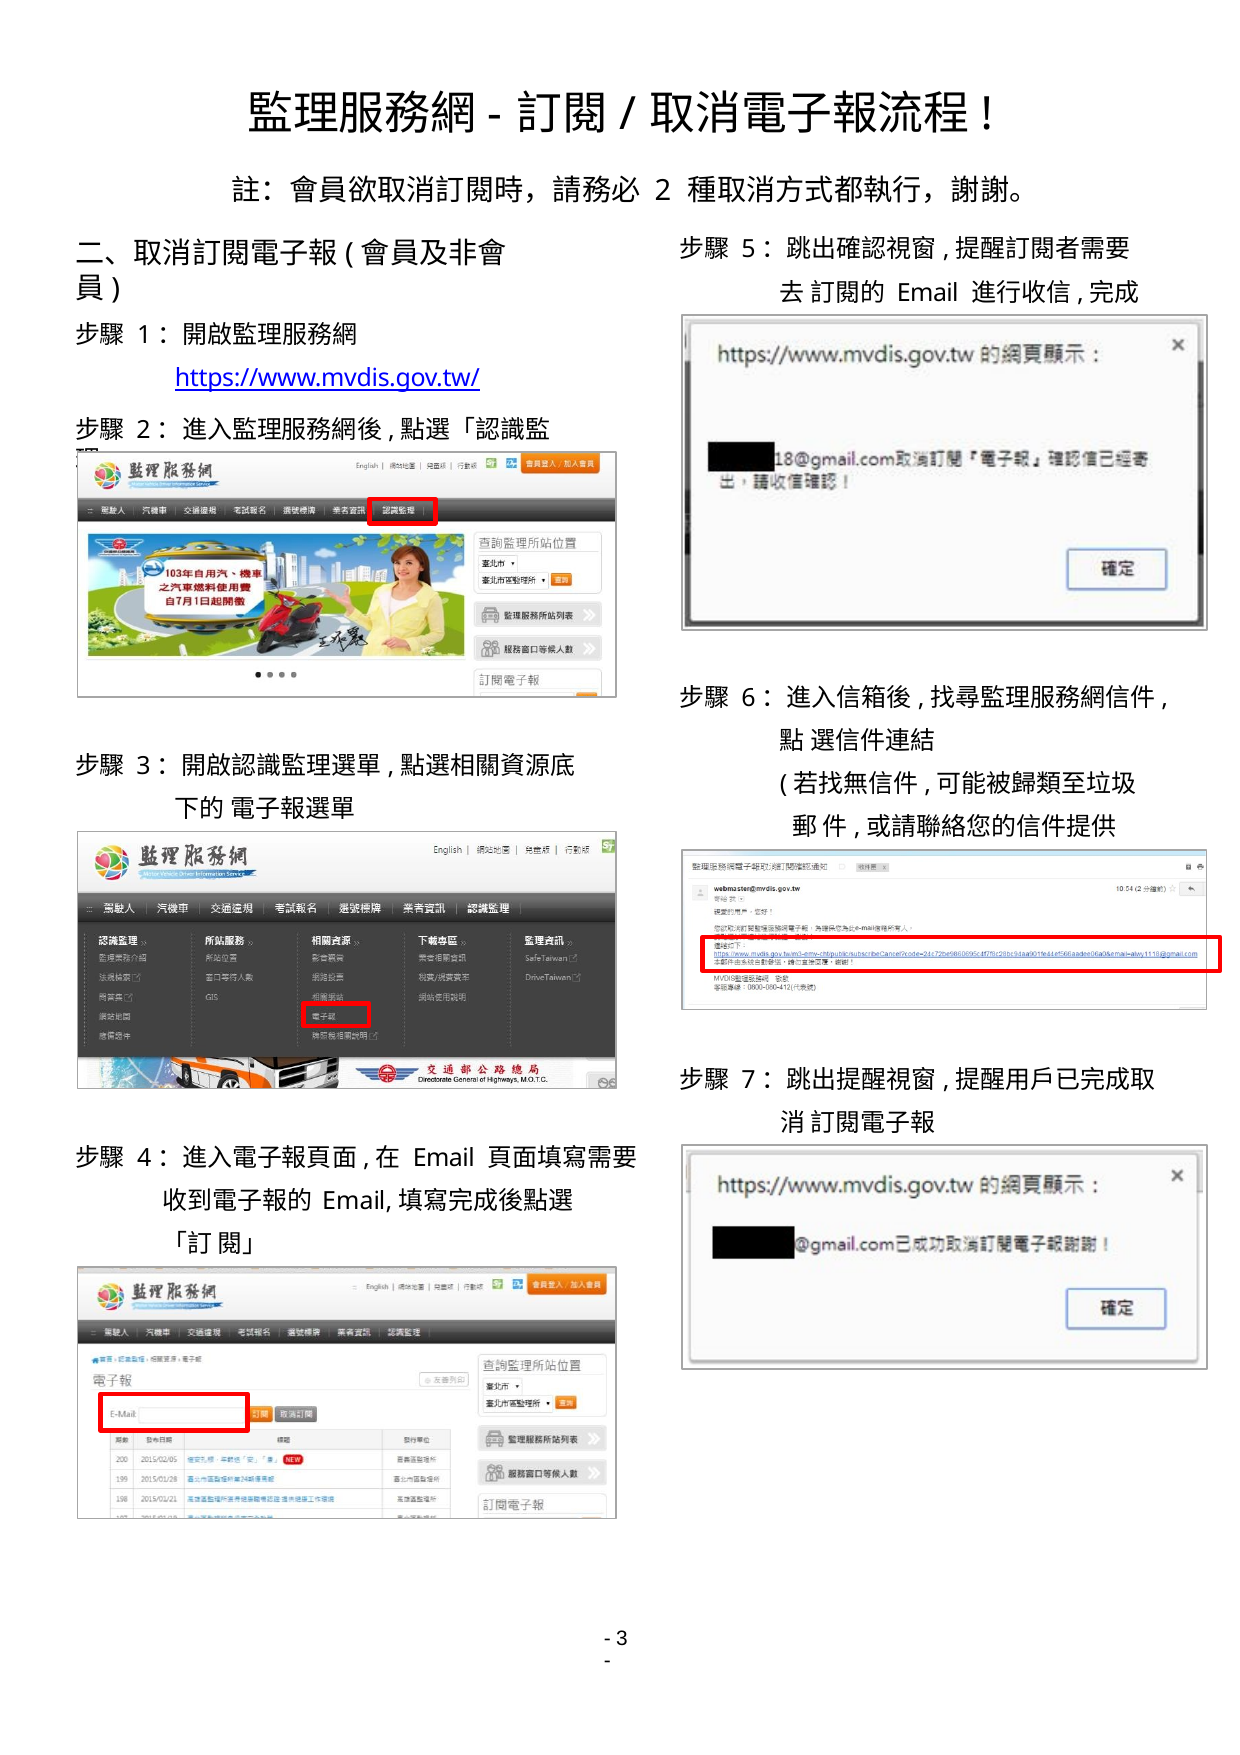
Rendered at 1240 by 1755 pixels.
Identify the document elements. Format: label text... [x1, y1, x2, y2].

text_box 步驟 7：跳出提醒視窗,提醒用戶已完成取消 訂閱電子報 步驟 4：進入電子報頁面,在 Email 頁面填寫需要 收到電子報的Email,填寫完成後點選「訂 閱」 [72, 1048, 1159, 1261]
text_box 步驟 3：開啟認識監理選單,點選相關資源底下的 電子報選單 [72, 734, 601, 826]
text_box [686, 1149, 1203, 1365]
text_box [78, 453, 615, 696]
text_box [78, 832, 615, 1088]
text_box - 1 - [601, 1627, 639, 1653]
text_box 監理服務網-訂閱/取消電子報流程! 註：會員欲取消訂閱時，請務必 2 種取消方式都執行，謝謝。 [222, 82, 1018, 209]
text_box 步驟 7：跳出提醒視窗,提醒用戶已完成取消 訂閱電子報 步驟 4：進入電子報頁面,在 Email 頁面填寫需要 收到電子報的Email,填寫完成後點選「訂 閱」 [683, 1146, 1159, 1261]
text_box [683, 316, 1206, 629]
text_box 二、取消訂閱電子報(會員及非會員) 步驟 1：開啟監理服務網 https://www.mvdis.gov.tw/ [72, 215, 536, 359]
text_box [705, 939, 1206, 969]
text_box 步驟 2：進入監理服務網後,點選「認識監理」 [72, 411, 579, 446]
text_box 步驟 6：進入信箱後,找尋監理服務網信件,點 選信件連結 (若找無信件,可能被歸類至垃圾郵 件,或請聯絡您的信件提供商) [677, 666, 1165, 844]
text_box [78, 1268, 615, 1518]
text_box 步驟 5：跳出確認視窗,提醒訂閱者需要去 訂閱的 Email 進行收信,完成確認. [677, 217, 1145, 309]
text_box [683, 851, 1206, 1009]
